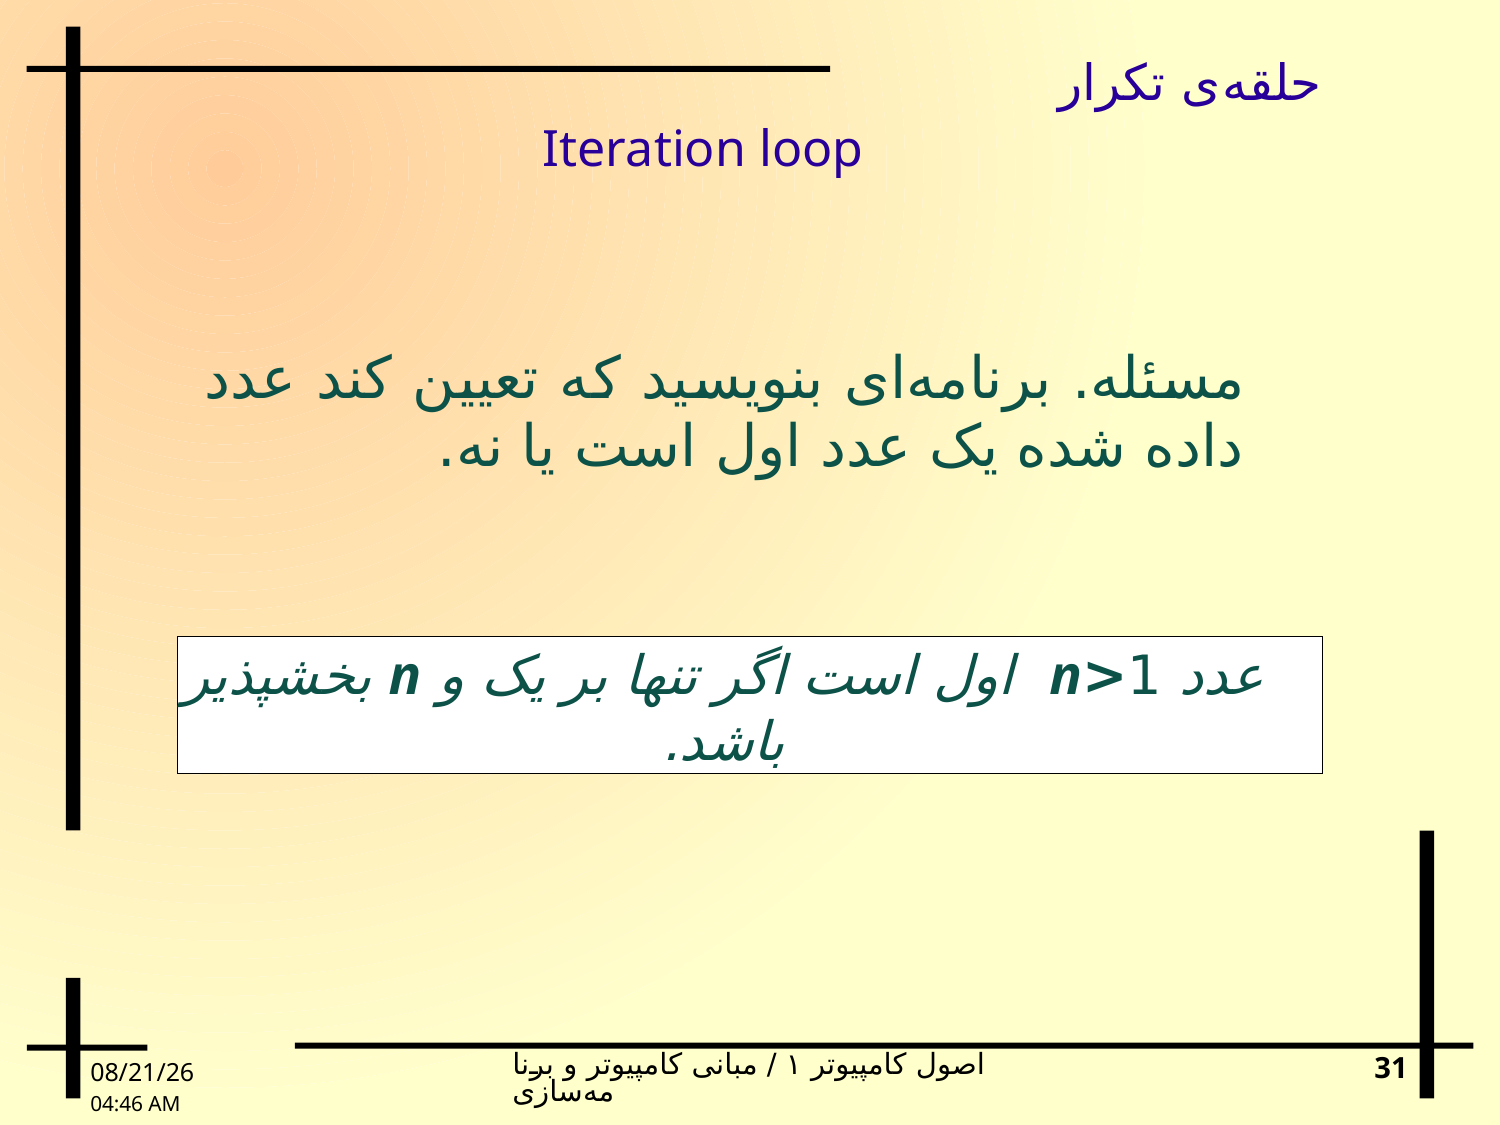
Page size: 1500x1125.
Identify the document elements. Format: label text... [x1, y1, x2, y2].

list عدد 1<n اول است اگر تنها بر یک و n بخشپذیر باشد. [177, 636, 1323, 751]
list مسئله. برنامه‌ای بنویسید که تعیین کند عدد داده شده یک عدد اول است یا نه. [202, 345, 1298, 528]
title حلقه‌ی تکرار Iteration loop [62, 57, 1344, 178]
